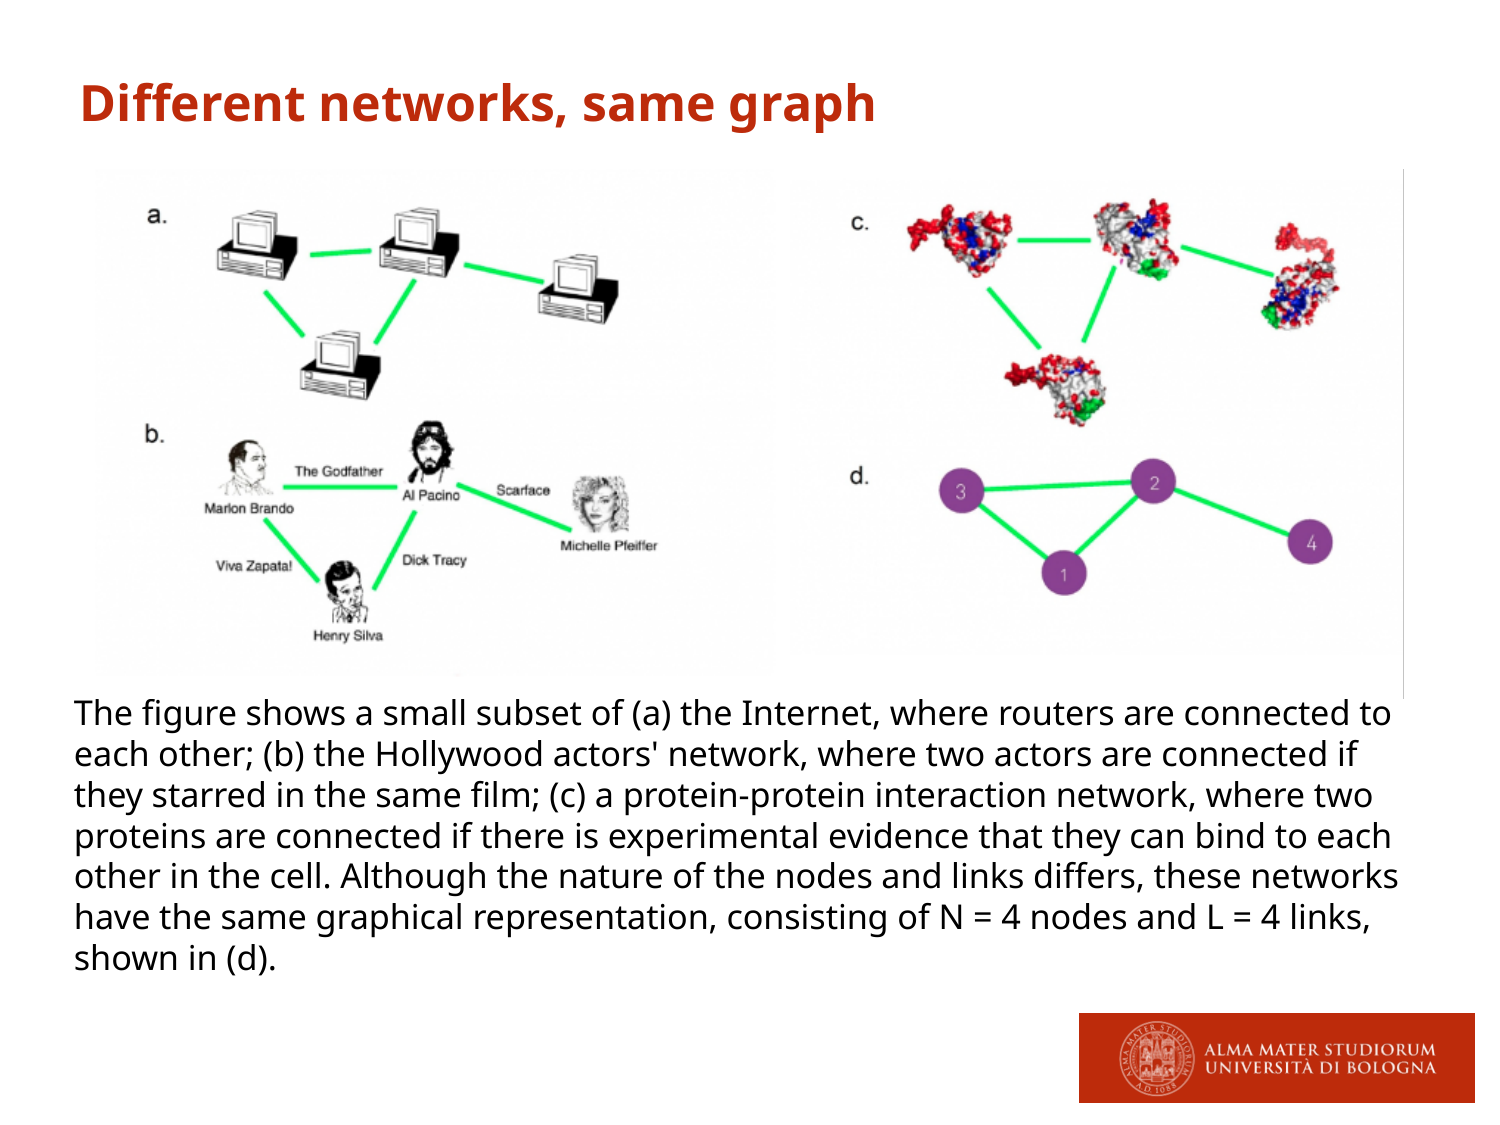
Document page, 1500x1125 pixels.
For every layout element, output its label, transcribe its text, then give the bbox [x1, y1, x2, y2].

list The figure shows a small subset of (a) the Internet, where routers are connected to each other; (b) the Hollywood actors' network, where two actors are connected if they starred in the same film; (c) a protein-protein interaction network, where two proteins are connected if there is experimental evidence that they can bind to each other in the cell. Although the nature of the nodes and links differs, these networks have the same graphical representation, consisting of N = 4 nodes and L = 4 links, shown in (d). [58, 683, 1447, 988]
list Different networks, same graph [64, 78, 1447, 185]
picture [95, 169, 1405, 699]
